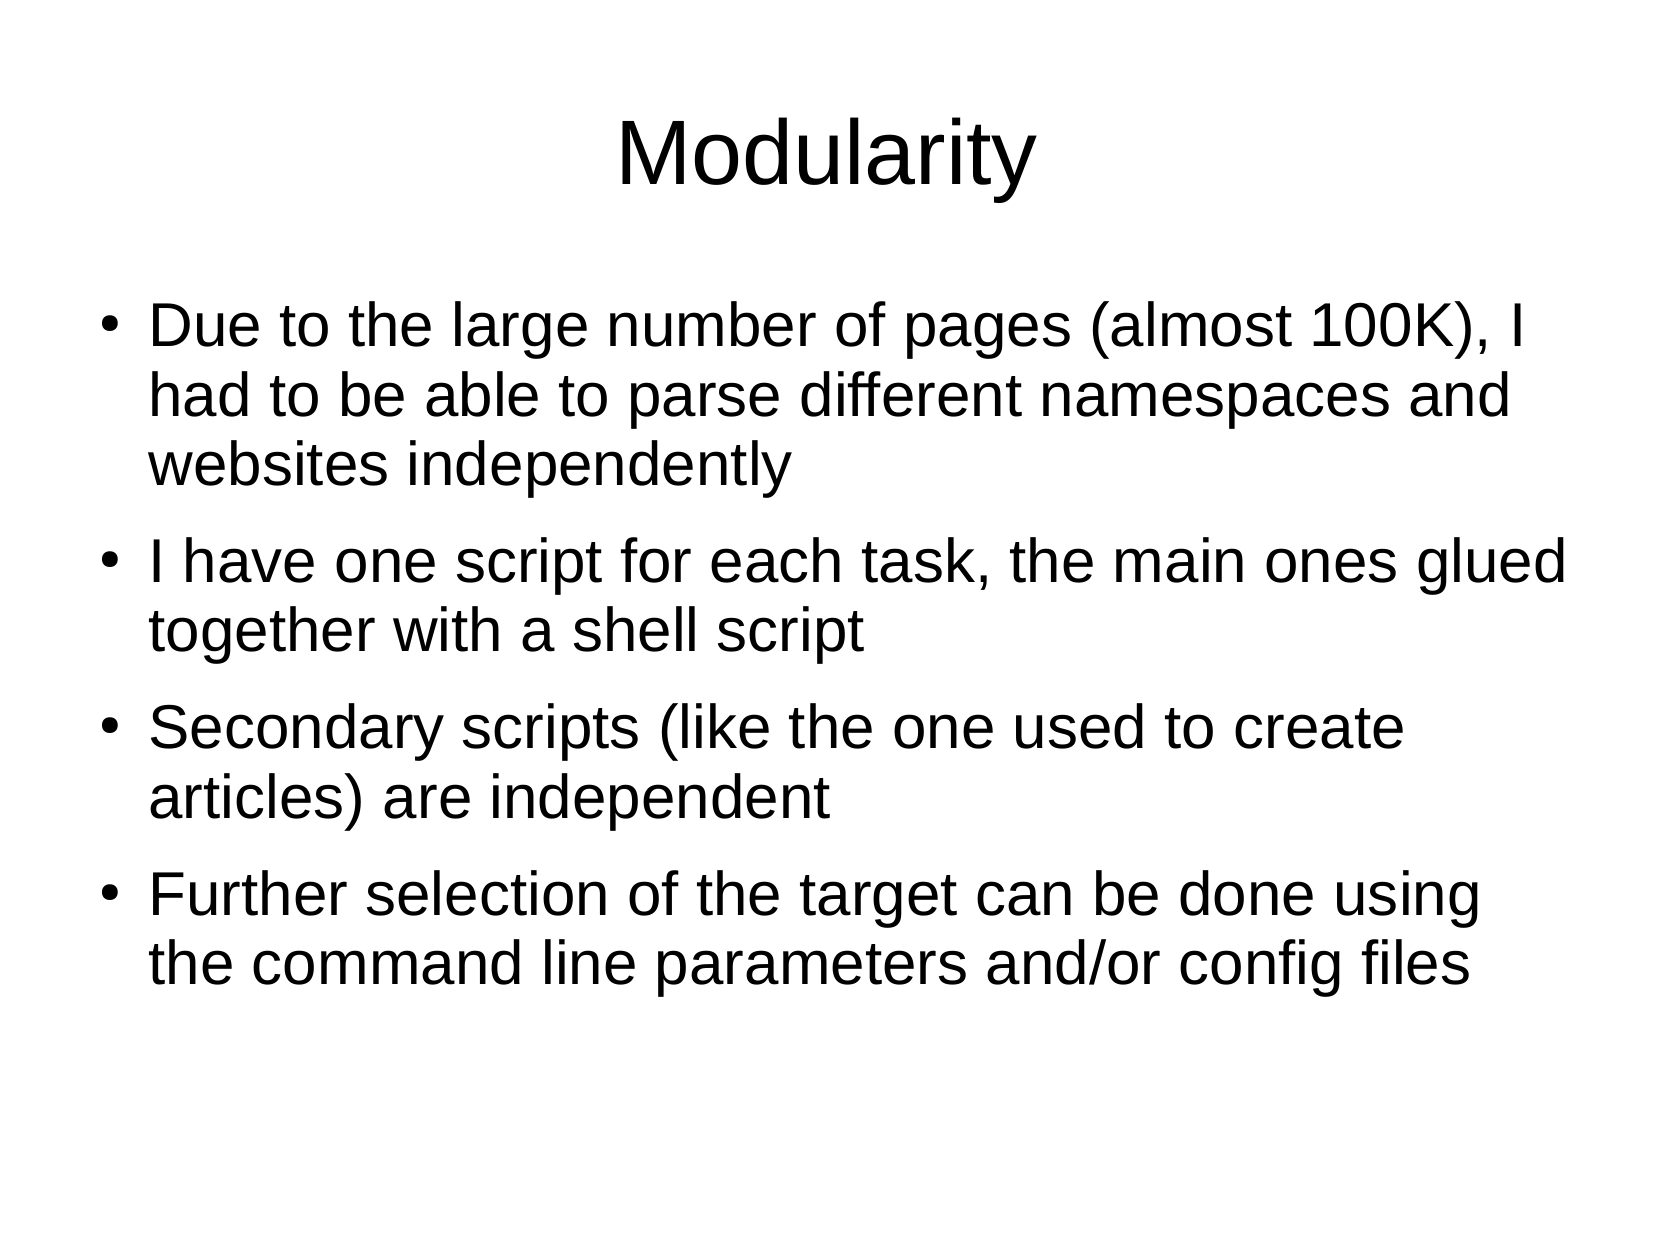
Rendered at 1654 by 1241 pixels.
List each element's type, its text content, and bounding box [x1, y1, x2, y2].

title Modularity [82, 49, 1571, 257]
list Due to the large number of pages (almost 100K), I had to be able to parse different namespaces and websites independently I have one script for each task, the main ones glued together with a shell script Secondary scripts (like the one used to create articles) are independent Further selection of the target can be done using the command line parameters and/or config files [82, 290, 1571, 1010]
